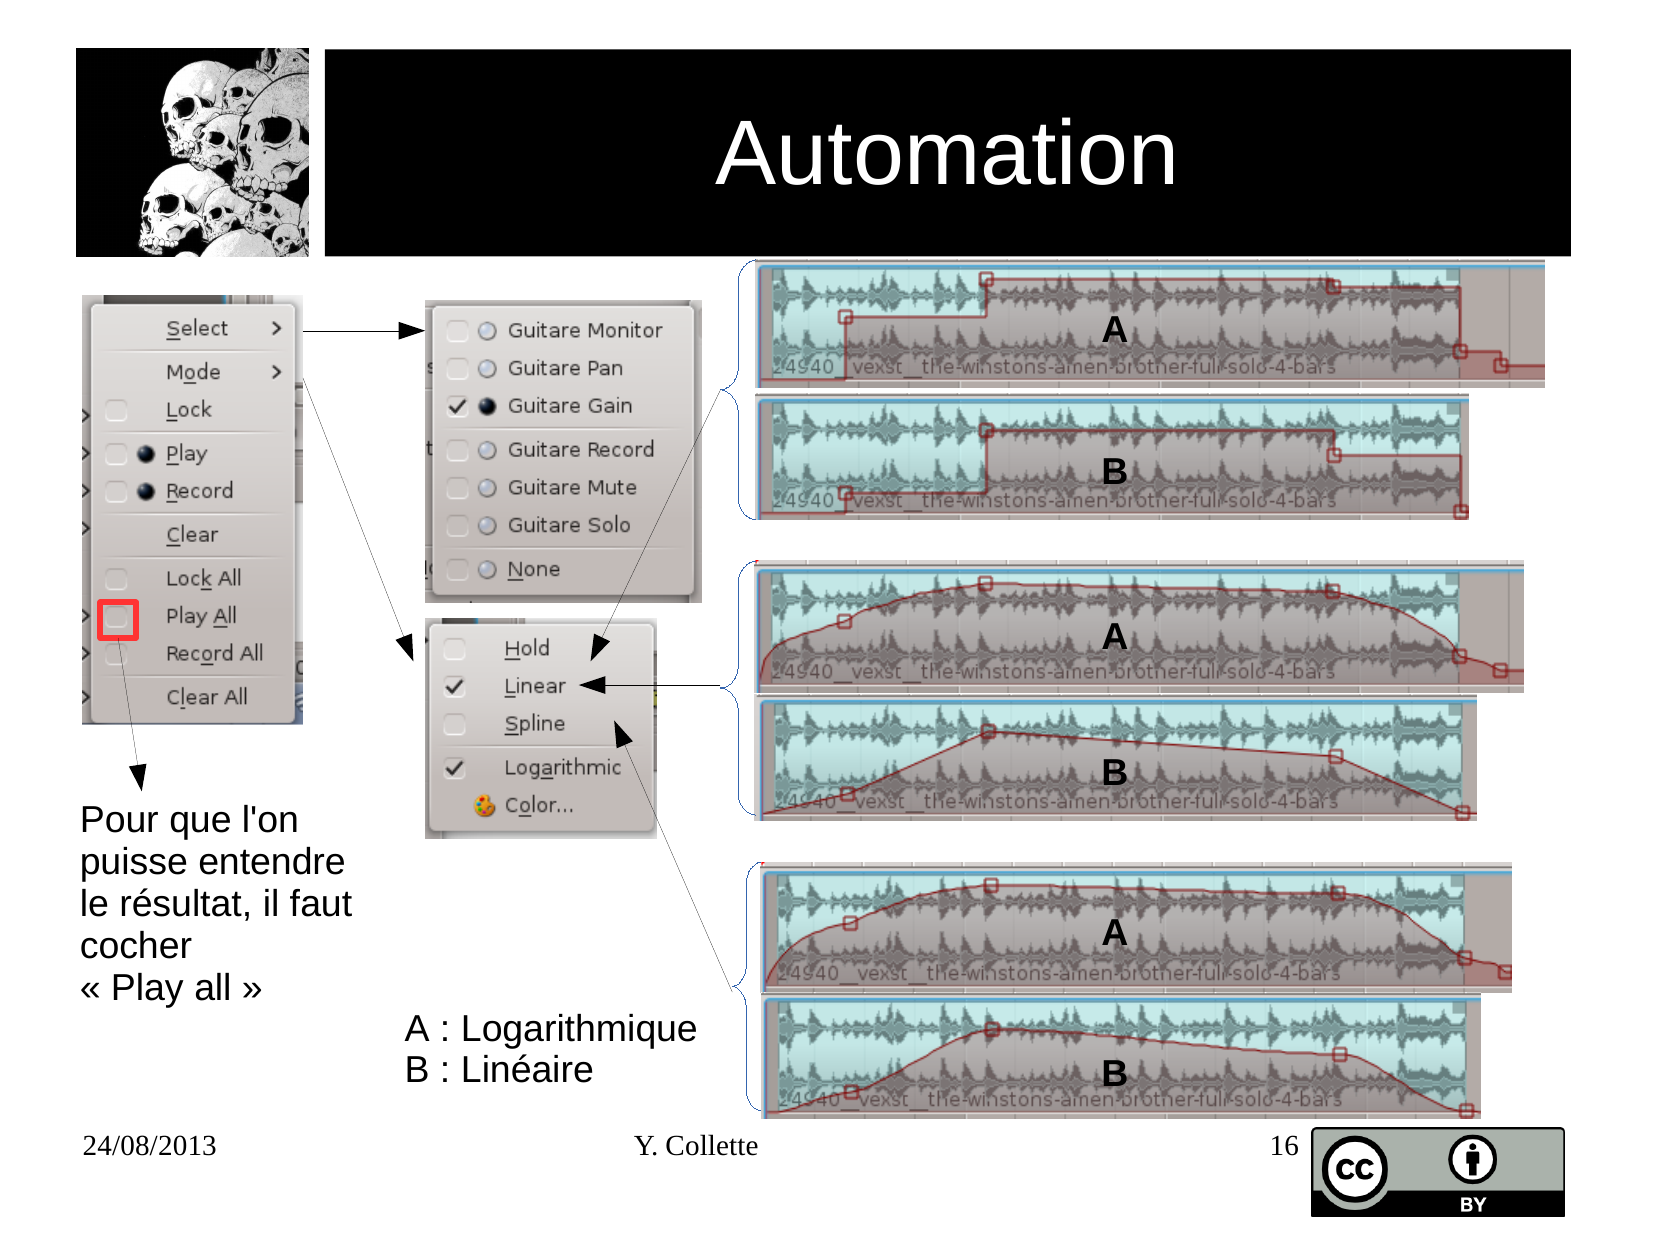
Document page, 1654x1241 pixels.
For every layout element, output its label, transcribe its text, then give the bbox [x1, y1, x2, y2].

picture [620, 431, 702, 603]
picture [82, 295, 303, 729]
picture [425, 618, 657, 839]
picture [1311, 1127, 1565, 1217]
text_box B [1086, 1045, 1146, 1103]
text_box A [1086, 608, 1146, 666]
text_box B [1086, 744, 1146, 801]
text_box Pour que l'on puisse entendre le résultat, il faut cocher « Play all » [64, 791, 373, 1017]
picture [754, 694, 1477, 821]
text_box A [1086, 301, 1146, 358]
picture [103, 605, 133, 635]
picture [760, 862, 1512, 1119]
picture [425, 300, 702, 603]
picture [755, 393, 1469, 520]
title Automation [324, 49, 1571, 257]
picture [76, 48, 309, 257]
text_box A : Logarithmique B : Linéaire [389, 999, 733, 1099]
text_box B [1086, 442, 1146, 500]
text_box A [1086, 903, 1146, 961]
picture [754, 560, 1524, 693]
picture [755, 259, 1545, 388]
